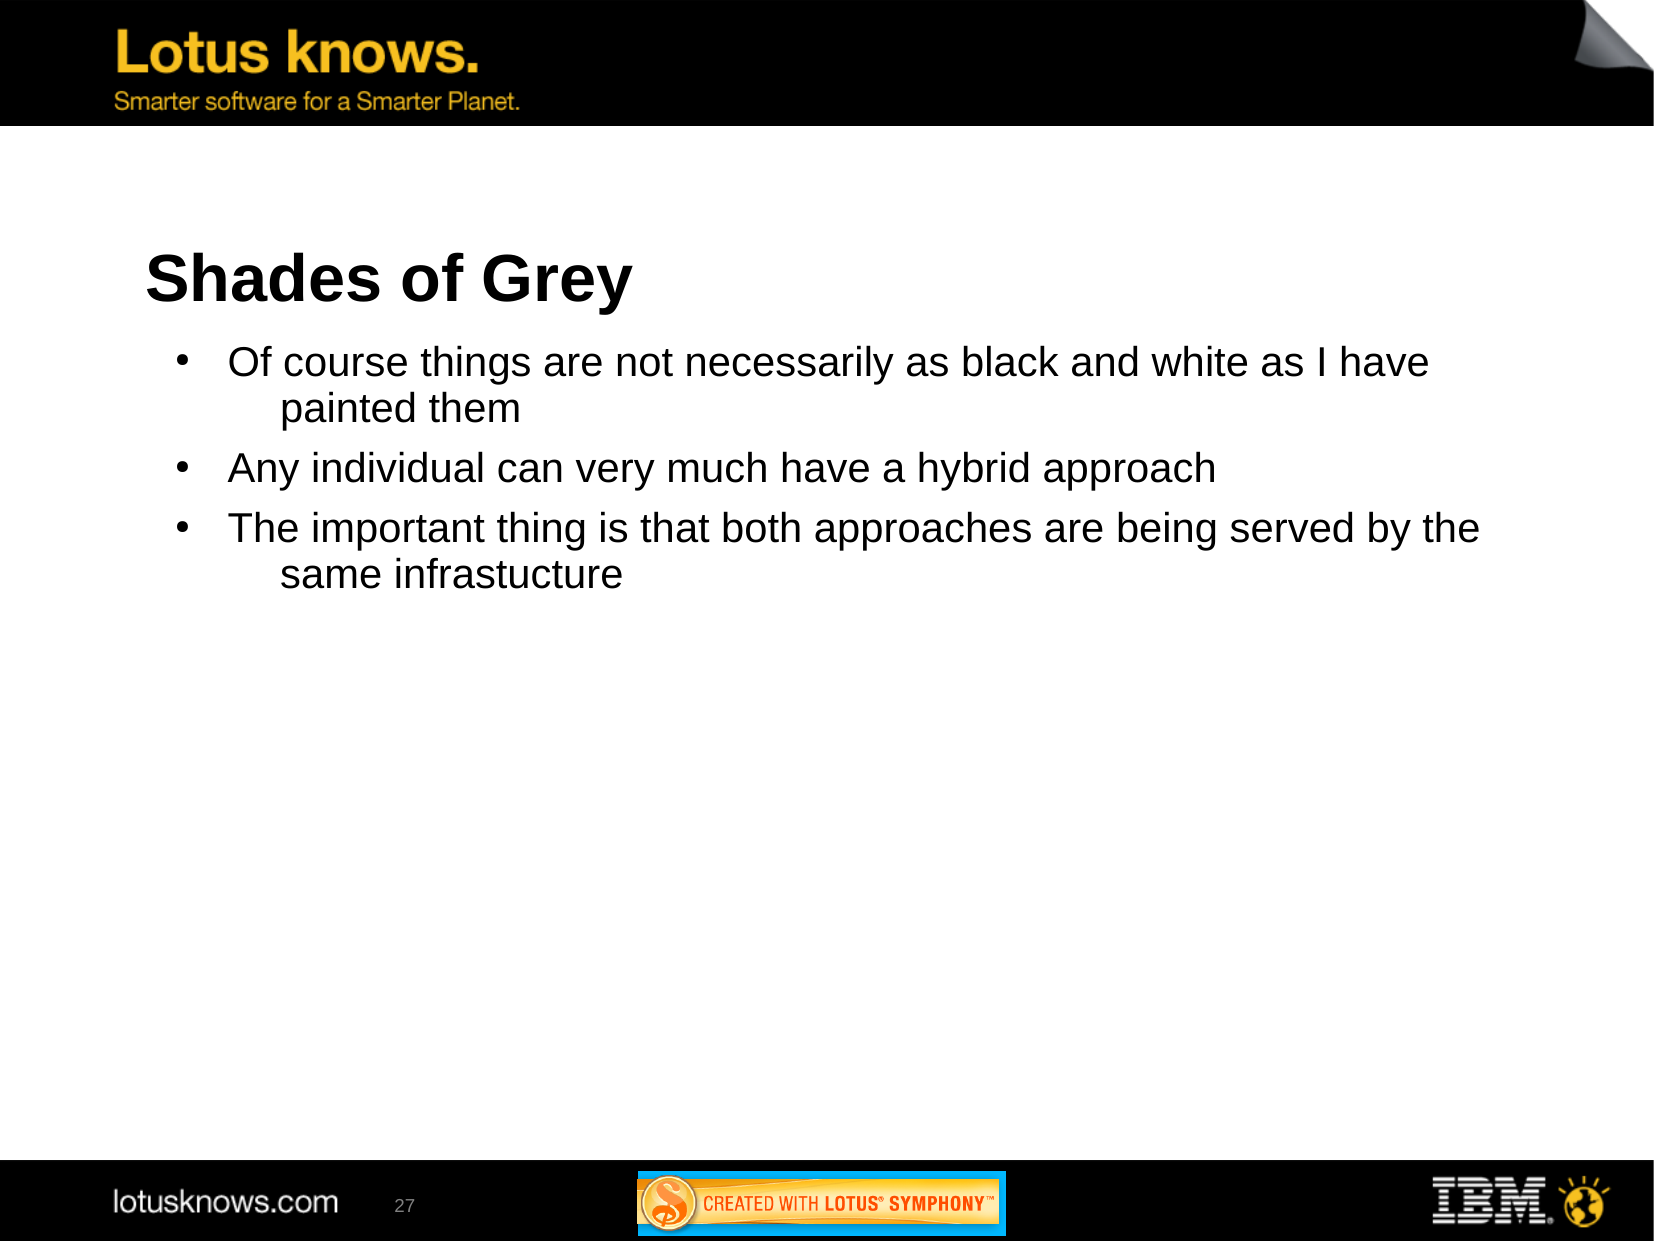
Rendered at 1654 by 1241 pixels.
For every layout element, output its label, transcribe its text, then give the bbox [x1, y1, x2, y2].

picture [0, 0, 1654, 126]
list Of course things are not necessarily as black and white as I have painted them Any individual can very much have a hybrid approach The important thing is that both approaches are being served by the same infrastucture [139, 338, 1552, 988]
title Shades of Grey [145, 144, 1513, 316]
picture [0, 1160, 1654, 1241]
